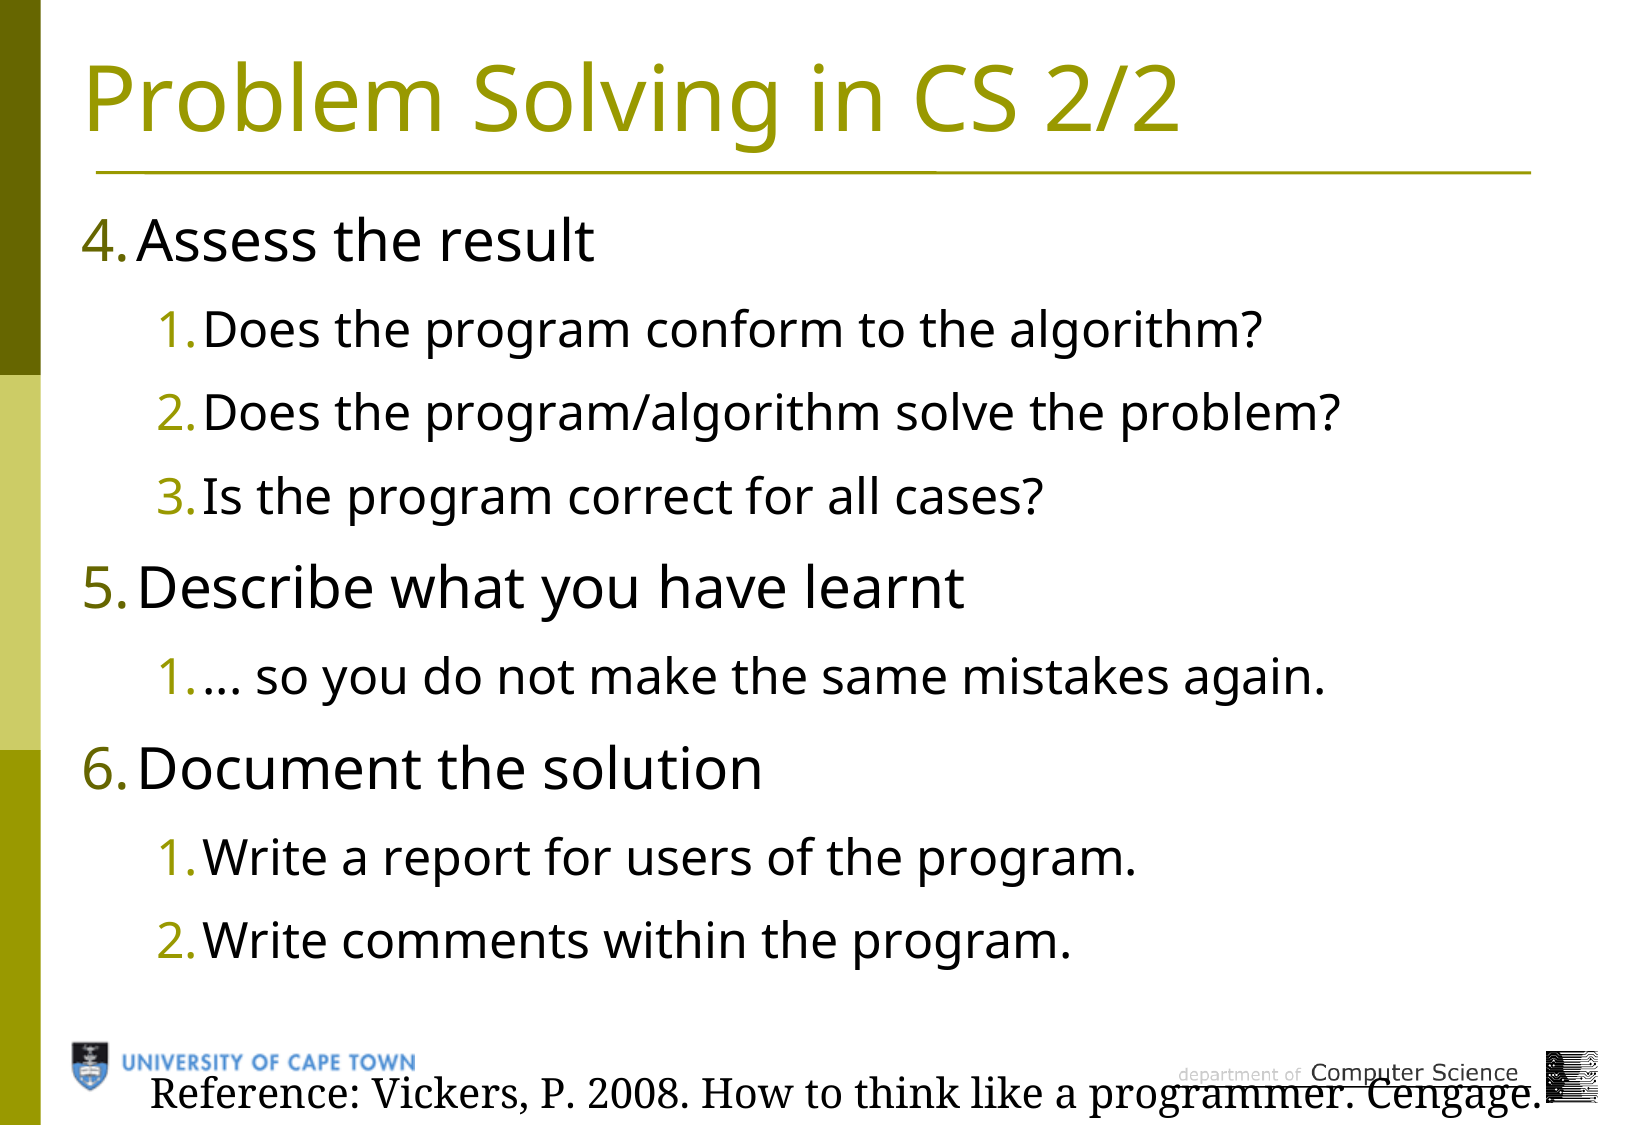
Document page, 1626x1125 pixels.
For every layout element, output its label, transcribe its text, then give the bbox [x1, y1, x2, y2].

picture [183, 1088, 193, 1095]
title Problem Solving in CS 2/2 [81, 29, 1543, 172]
picture [1169, 1043, 1532, 1091]
picture [159, 1080, 168, 1093]
list Assess the result Does the program conform to the algorithm? Does the program/algorithm solve the problem? Is the program correct for all cases? Describe what you have learnt ... so you do not make the same mistakes again. Document the solution Write a report for users of the program. Write comments within the program. Reference: Vickers, P. 2008. How to think like a programmer. Cengage. [81, 196, 1543, 1023]
picture [159, 1095, 167, 1103]
picture [1546, 1051, 1598, 1103]
picture [263, 1088, 273, 1095]
picture [220, 1088, 230, 1095]
picture [288, 1088, 297, 1103]
picture [332, 1088, 342, 1095]
picture [61, 1024, 415, 1103]
